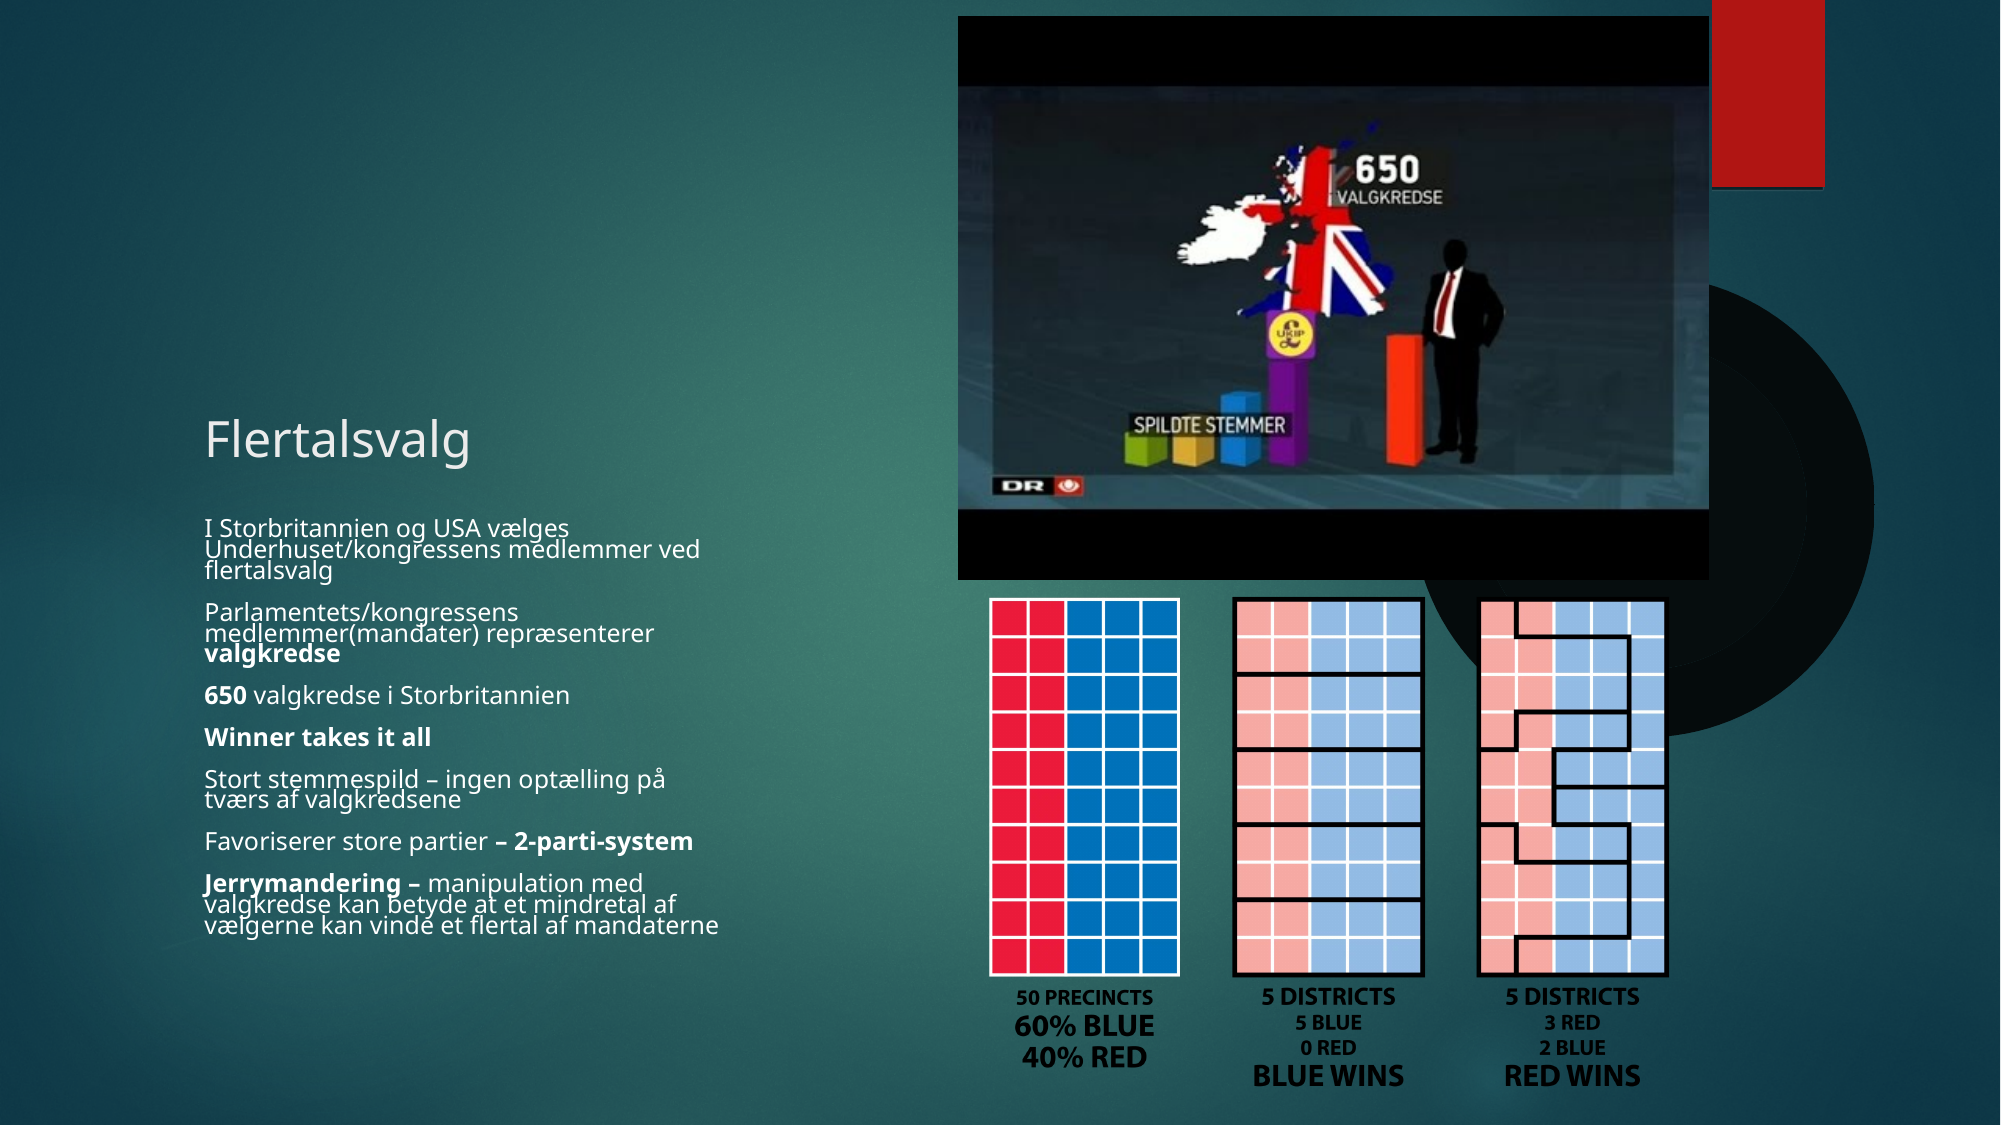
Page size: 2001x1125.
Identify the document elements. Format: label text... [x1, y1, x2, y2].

picture [953, 16, 1709, 1125]
list I Storbritannien og USA vælges Underhuset/kongressens medlemmer ved flertalsvalg Parlamentets/kongressens medlemmer(mandater) repræsenterer valgkredse 650 valgkredse i Storbritannien Winner takes it all Stort stemmespild – ingen optælling på tværs af valgkredsene Favoriserer store partier – 2-parti-system Jerrymandering – manipulation med valgkredse kan betyde at et mindretal af vælgerne kan vinde et flertal af mandaterne [189, 513, 748, 989]
title Flertalsvalg [189, 237, 748, 476]
